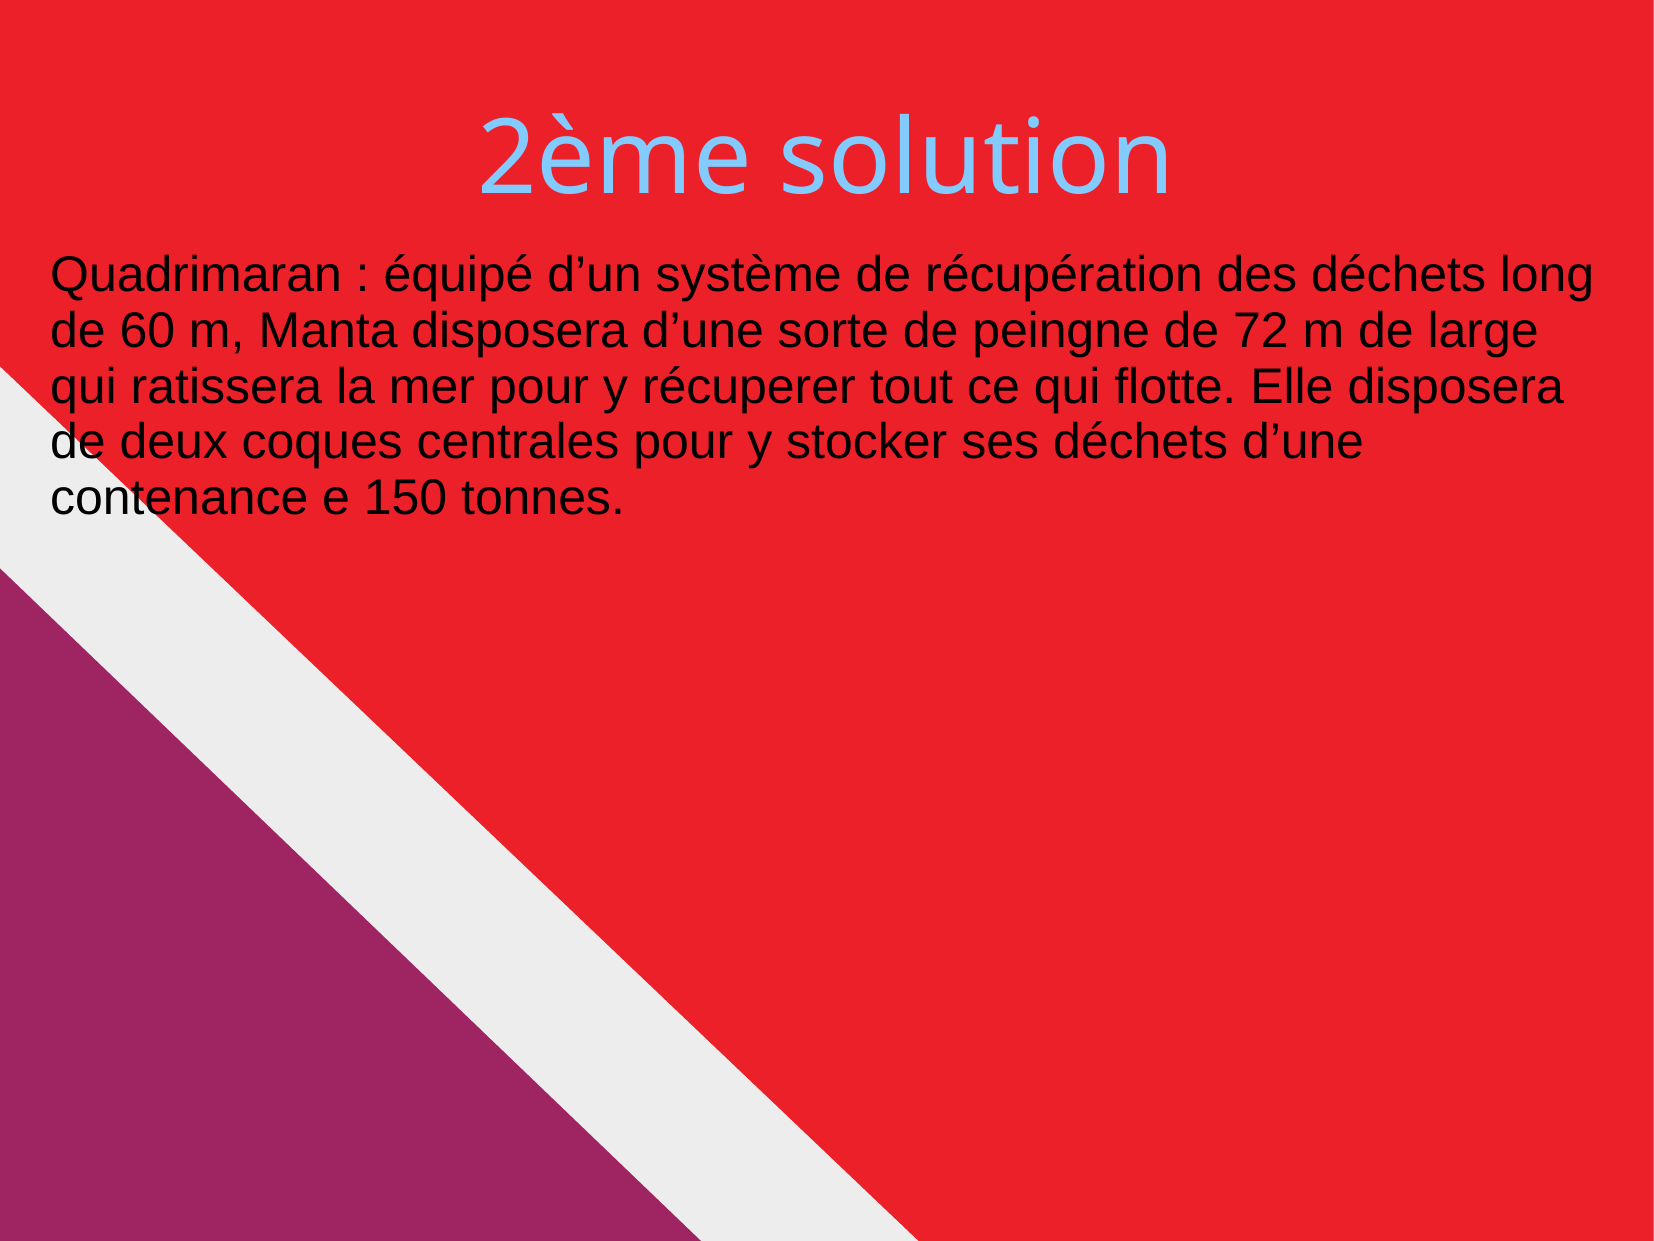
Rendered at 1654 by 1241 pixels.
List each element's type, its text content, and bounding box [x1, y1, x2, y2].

text_box Quadrimaran : équipé d’un système de récupération des déchets long de 60 m, Manta disposera d’une sorte de peingne de 72 m de large qui ratissera la mer pour y récuperer tout ce qui flotte. Elle disposera de deux coques centrales pour y stocker ses déchets d’une contenance e 150 tonnes. [35, 236, 1630, 530]
title 2ème solution [82, 49, 1571, 236]
